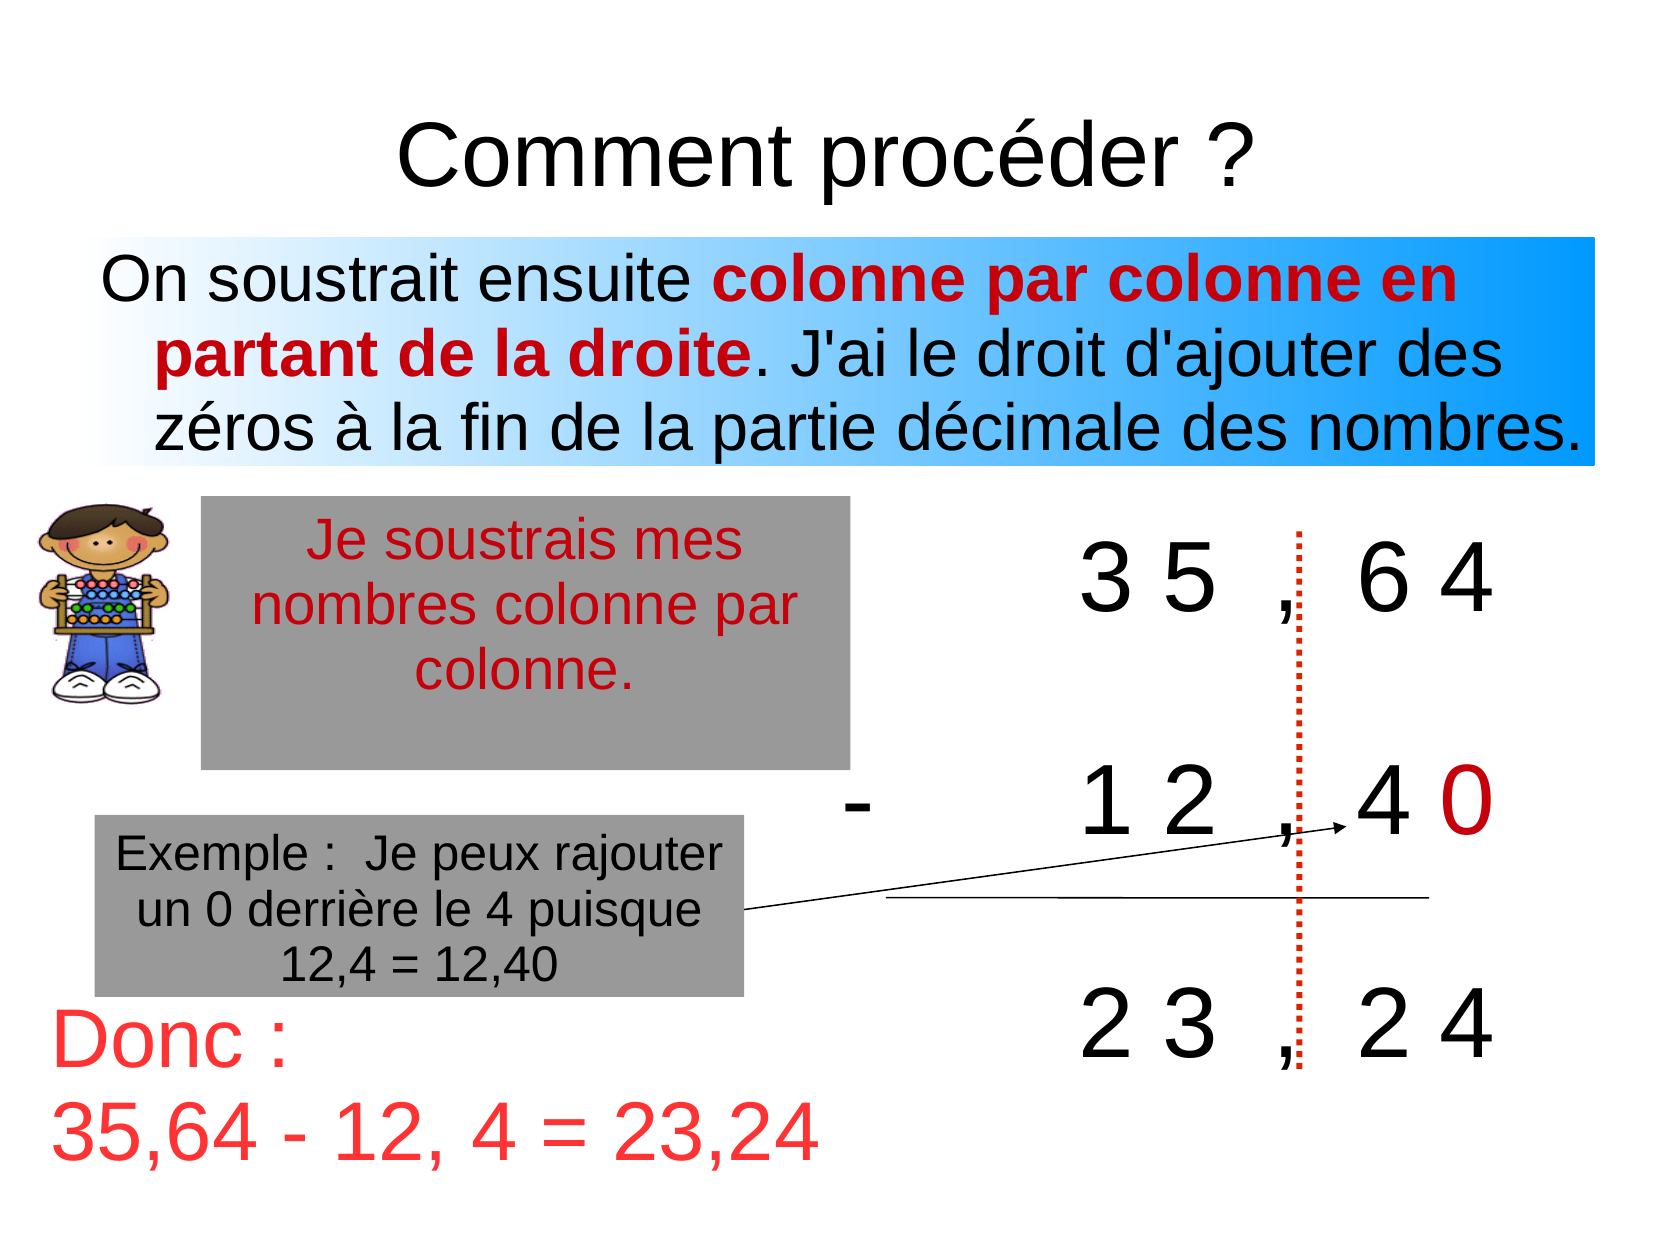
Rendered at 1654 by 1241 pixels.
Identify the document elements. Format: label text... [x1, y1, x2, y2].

picture [35, 498, 178, 709]
text_box Je soustrais mes nombres colonne par colonne. [200, 496, 851, 771]
title Comment procéder ? [82, 49, 1571, 237]
text_box 3 5 , 6 4 - 1 2 , 4 0 2 3 , 2 4 [826, 507, 1536, 1194]
list On soustrait ensuite colonne par colonne en partant de la droite. J'ai le droit d'ajouter des zéros à la fin de la partie décimale des nombres. [82, 237, 1595, 466]
text_box Exemple : Je peux rajouter un 0 derrière le 4 puisque 12,4 = 12,40 [94, 814, 745, 980]
text_box Donc : 35,64 - 12, 4 = 23,24 [35, 980, 934, 1182]
